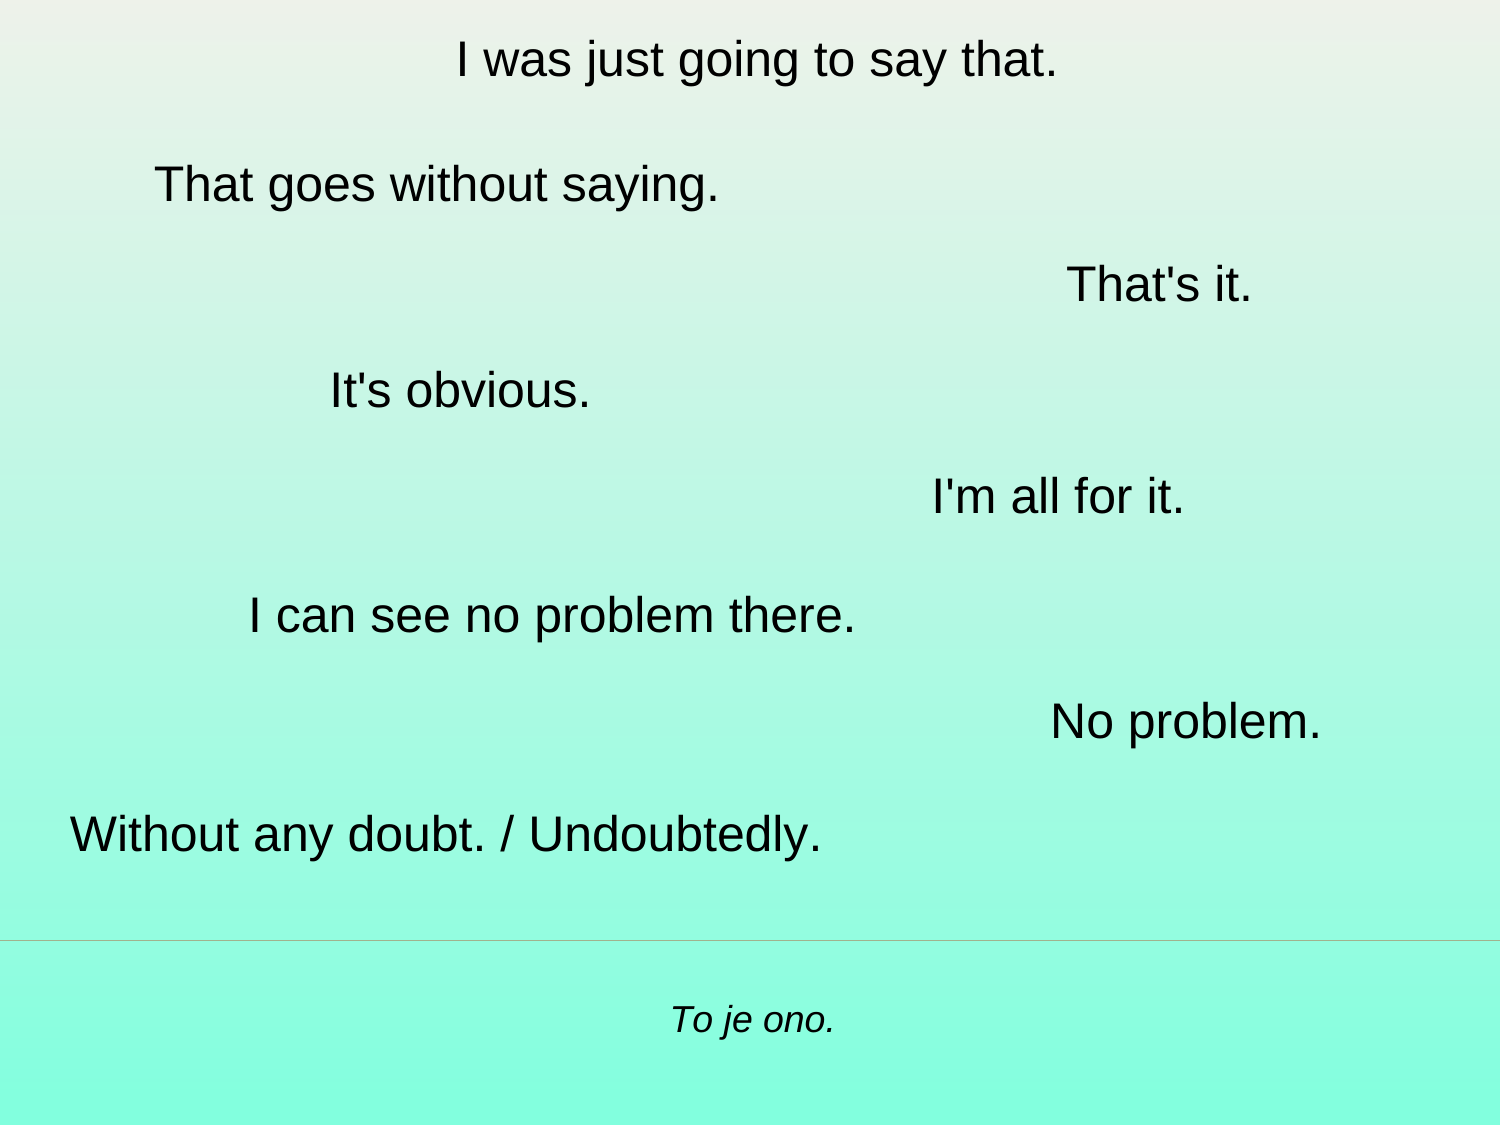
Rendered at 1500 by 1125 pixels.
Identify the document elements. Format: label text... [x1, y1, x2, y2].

text_box I was just going to say that. [440, 18, 1075, 95]
text_box That goes without saying. [138, 144, 736, 220]
text_box To je ono. [654, 987, 852, 1049]
text_box I'm all for it. [916, 456, 1201, 532]
text_box Without any doubt. / Undoubtedly. [55, 793, 839, 870]
text_box That's it. [1051, 243, 1269, 319]
text_box I can see no problem there. [233, 574, 873, 650]
text_box No problem. [1035, 680, 1338, 757]
text_box It's obvious. [314, 349, 607, 426]
